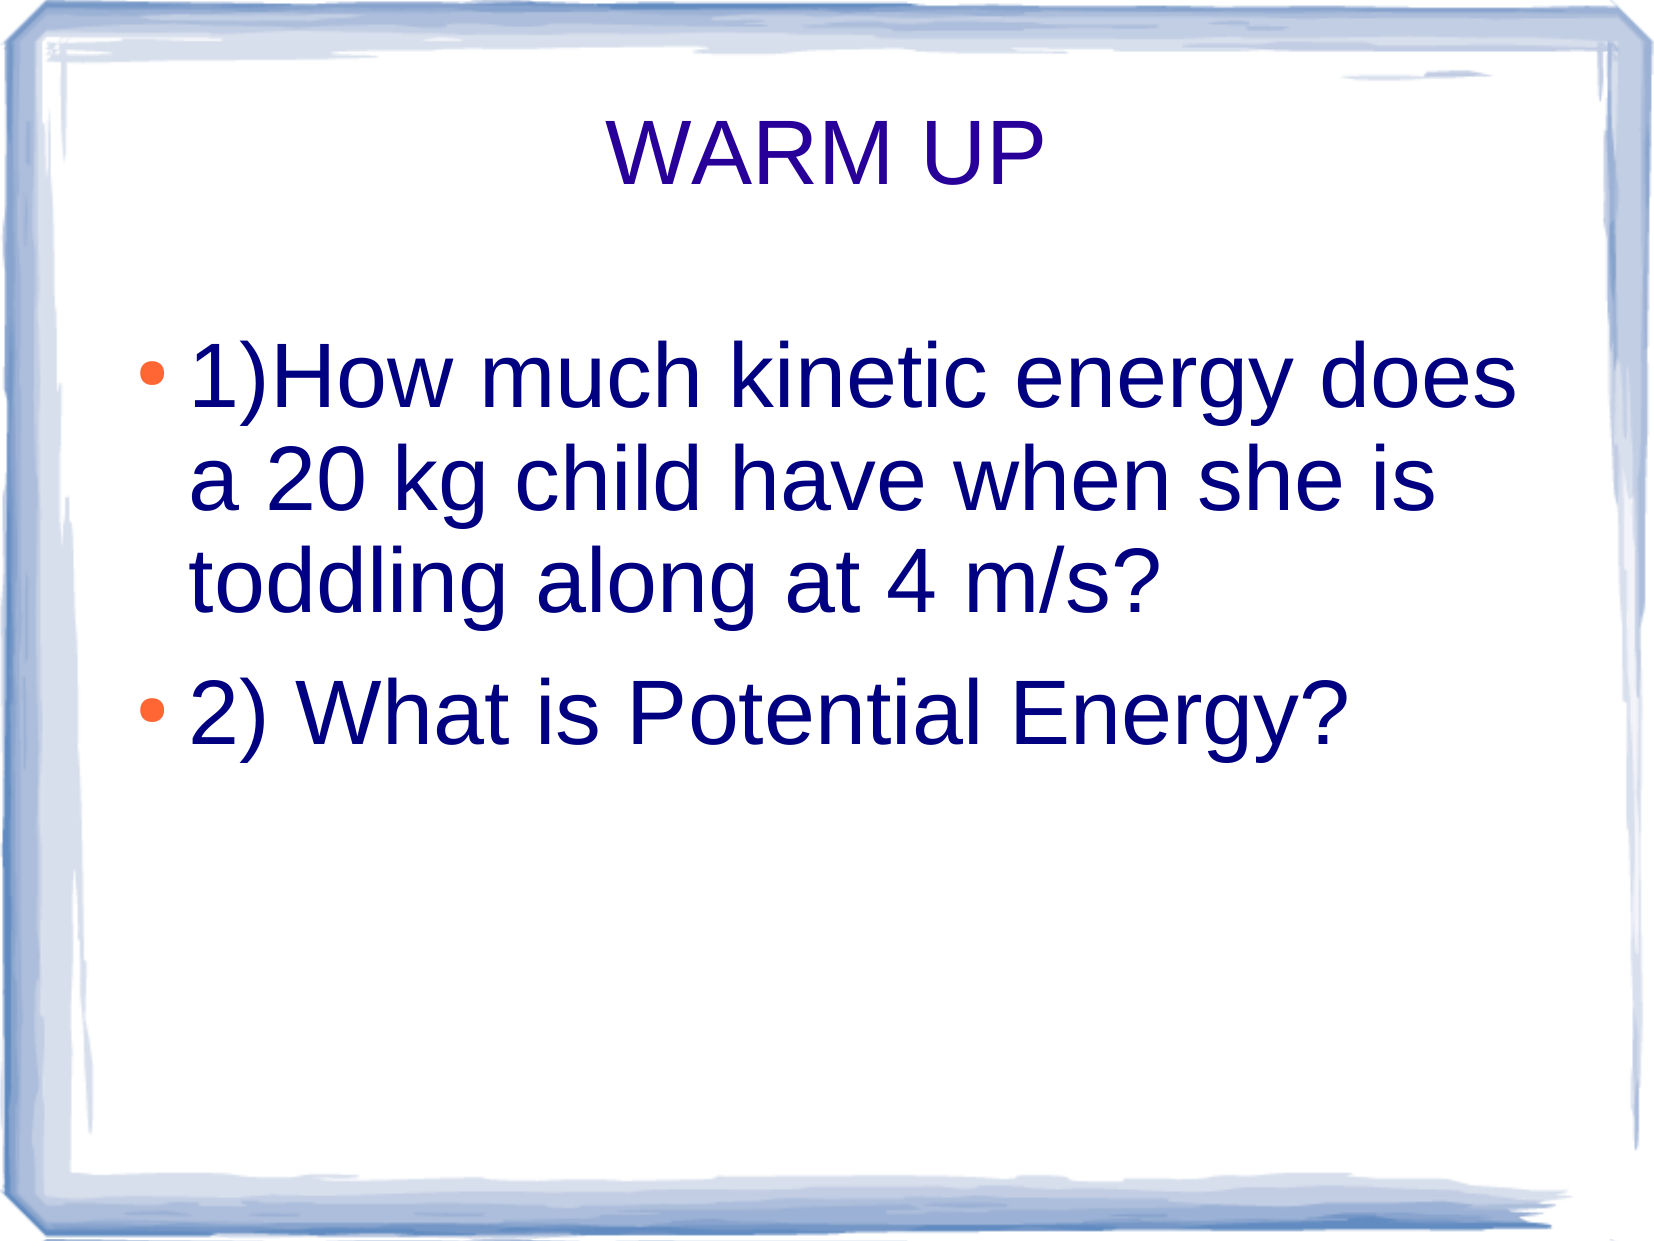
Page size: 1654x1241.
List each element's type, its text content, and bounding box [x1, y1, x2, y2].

list 1)How much kinetic energy does a 20 kg child have when she is toddling along at 4 m/s? 2) What is Potential Energy? [118, 324, 1571, 990]
title WARM UP [82, 56, 1571, 250]
picture [0, 0, 1654, 1241]
